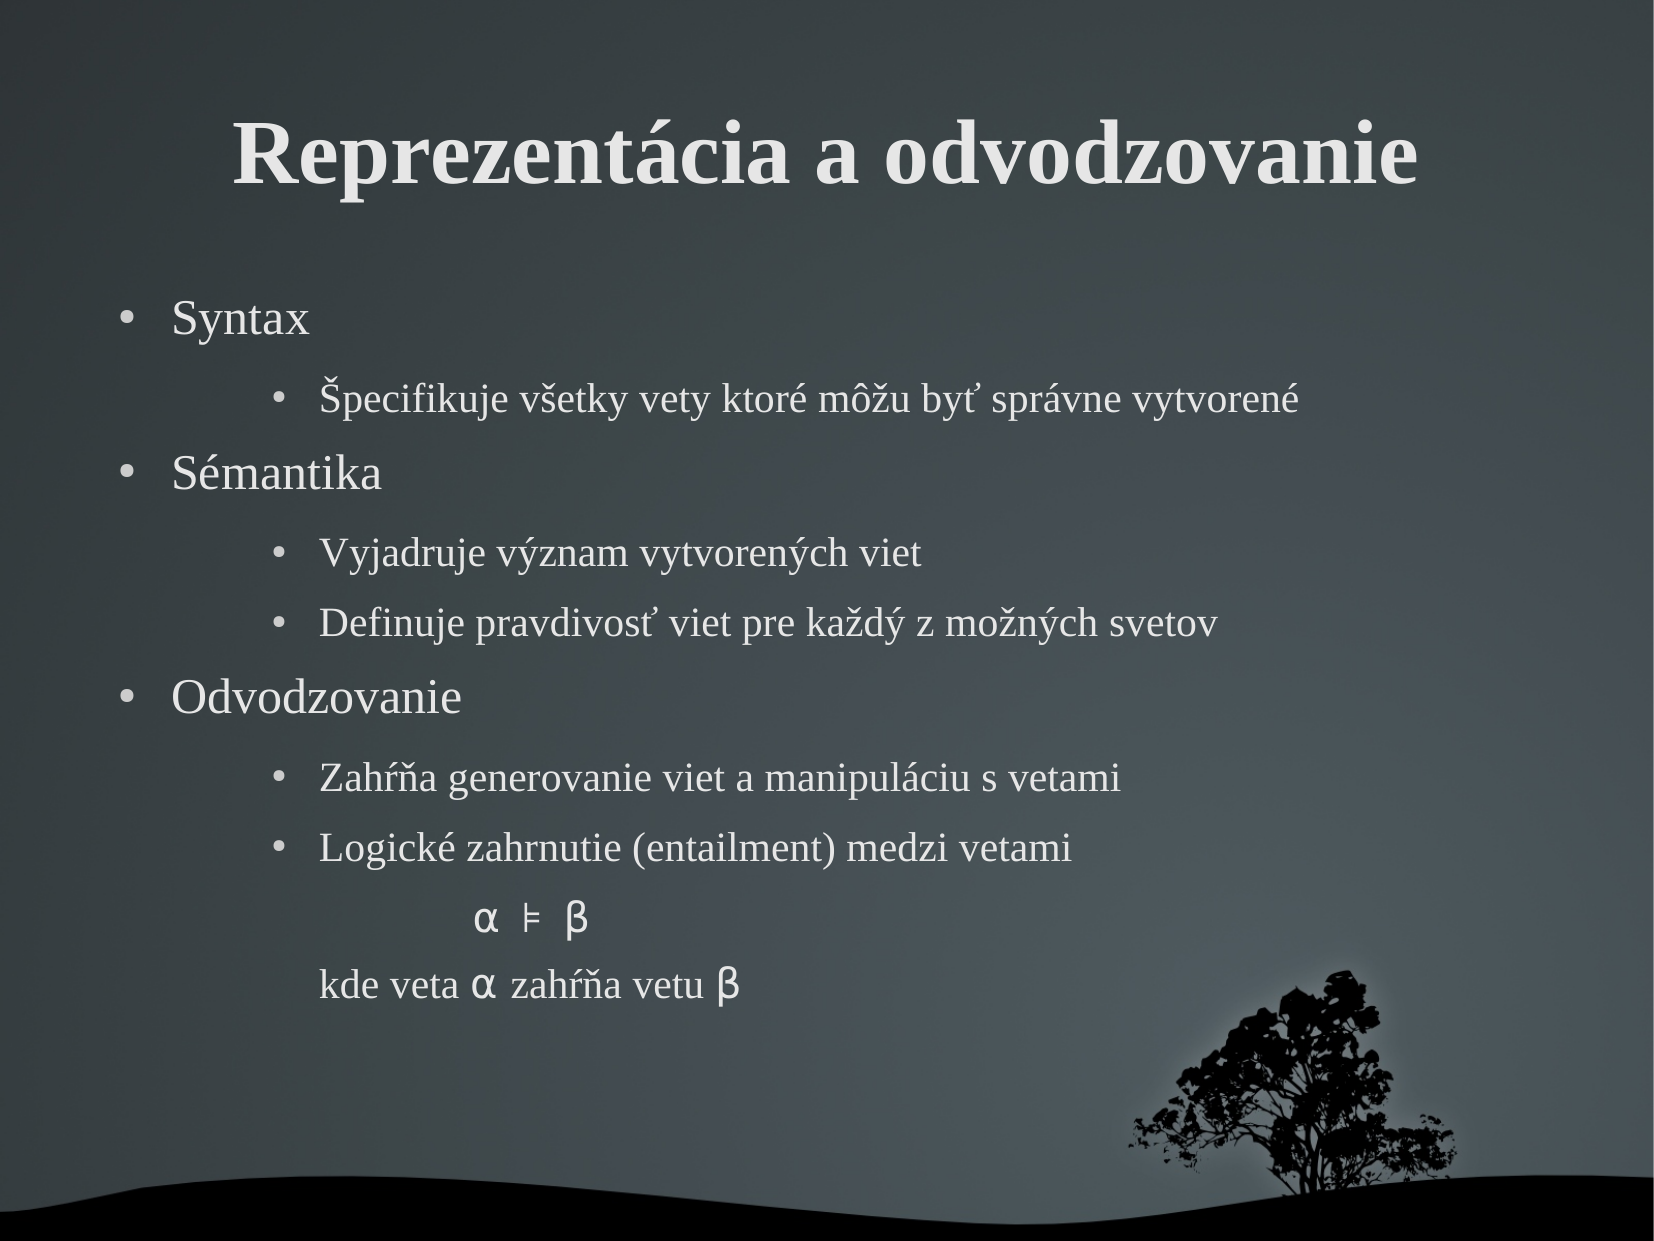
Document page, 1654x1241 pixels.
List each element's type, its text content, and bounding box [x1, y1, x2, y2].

picture [0, 0, 1654, 1241]
list Syntax Špecifikuje všetky vety ktoré môžu byť správne vytvorené Sémantika Vyjadruje význam vytvorených viet Definuje pravdivosť viet pre každý z možných svetov Odvodzovanie Zahŕňa generovanie viet a manipuláciu s vetami Logické zahrnutie (entailment) medzi vetami α ⊧ β kde veta α zahŕňa vetu β [82, 290, 1571, 1122]
title Reprezentácia a odvodzovanie [82, 49, 1571, 257]
